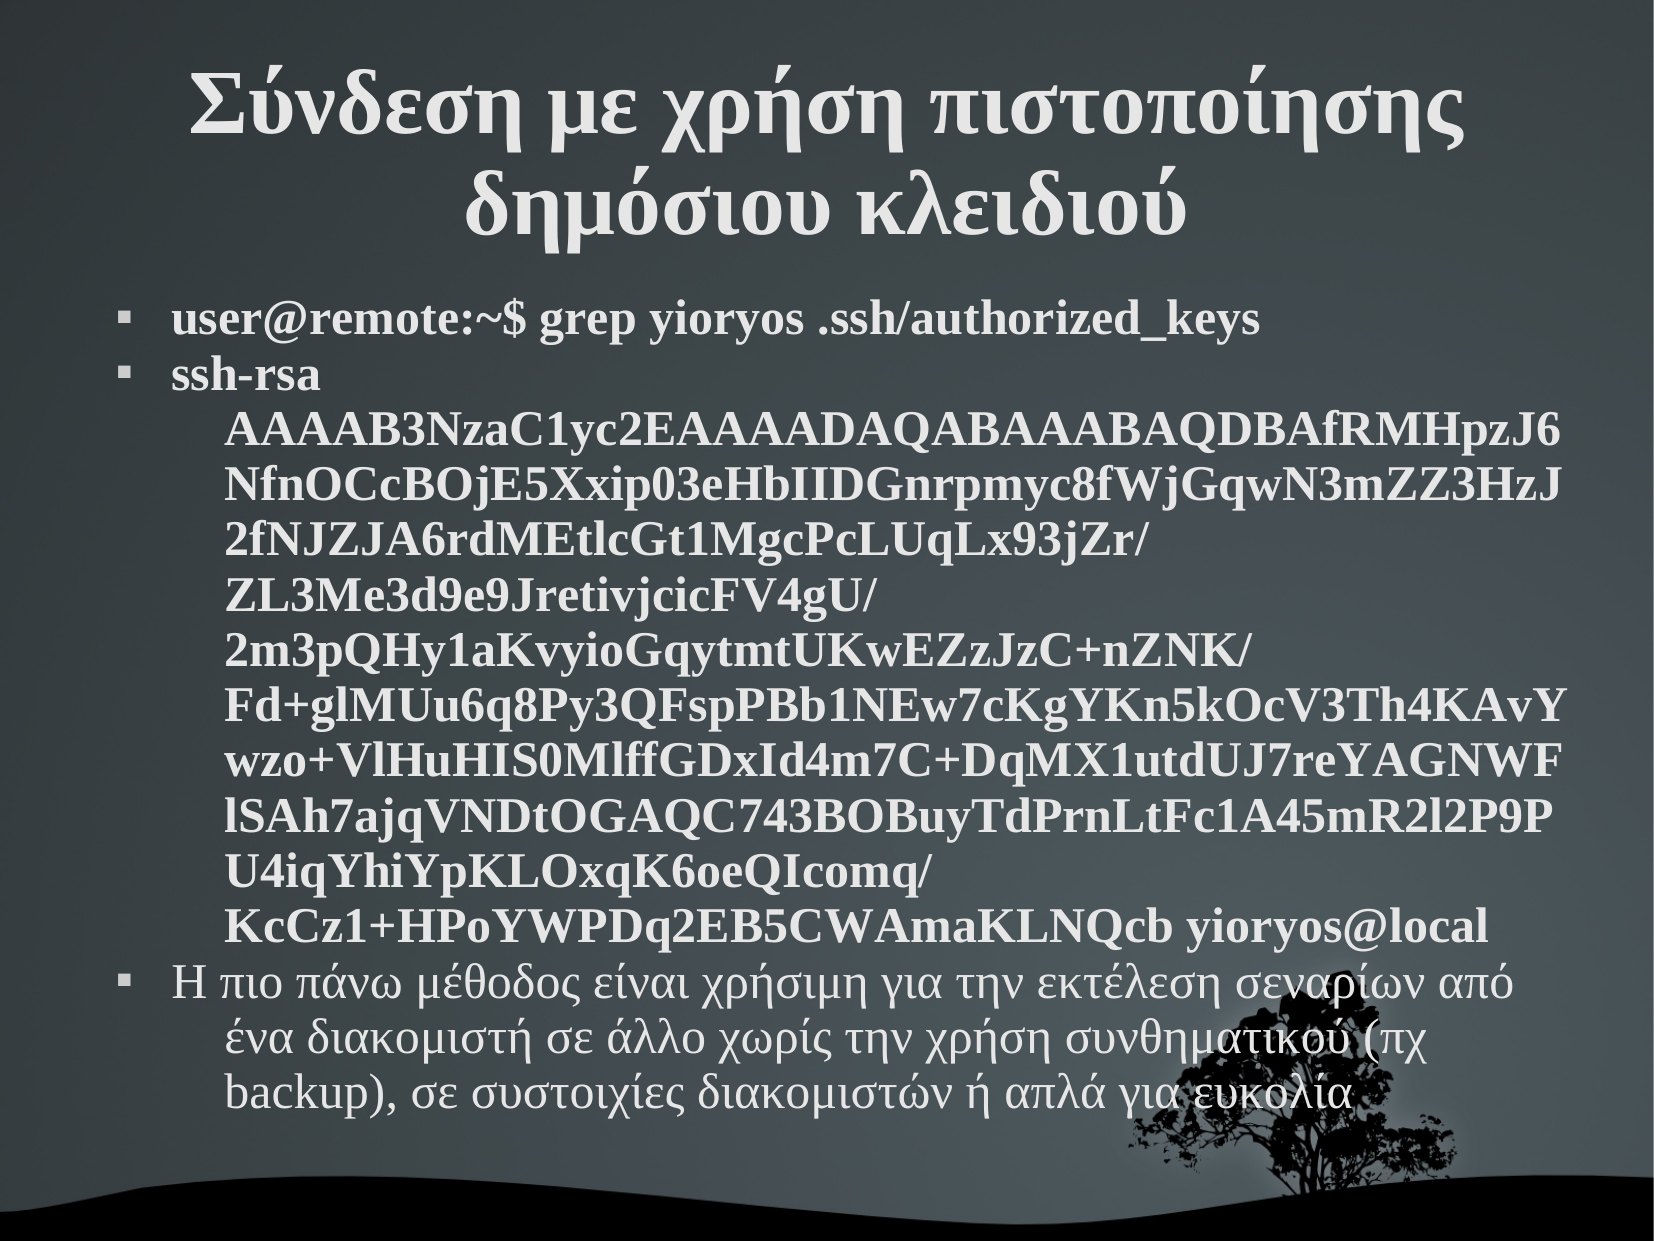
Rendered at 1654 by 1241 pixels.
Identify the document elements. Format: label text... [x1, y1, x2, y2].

picture [0, 0, 1654, 1241]
list user@remote:~$ grep yioryos .ssh/authorized_keys ssh-rsa AAAAB3NzaC1yc2EAAAADAQABAAABAQDBAfRMHpzJ6NfnOCcBOjE5Xxip03eHbIIDGnrpmyc8fWjGqwN3mZZ3HzJ2fNJZJA6rdMEtlcGt1MgcPcLUqLx93jZr/ZL3Me3d9e9JretivjcicFV4gU/2m3pQHy1aKvyioGqytmtUKwEZzJzC+nZNK/Fd+glMUu6q8Py3QFspPBb1NEw7cKgYKn5kOcV3Th4KAvYwzo+VlHuHIS0MlffGDxId4m7C+DqMX1utdUJ7reYAGNWFlSAh7ajqVNDtOGAQC743BOBuyTdPrnLtFc1A45mR2l2P9PU4iqYhiYpKLOxqK6oeQIcomq/KcCz1+HPoYWPDq2EB5CWAmaKLNQcb yioryos@local Η πιο πάνω μέθοδος είναι χρήσιμη για την εκτέλεση σεναρίων από ένα διακομιστή σε άλλο χωρίς την χρήση συνθηματικού (πχ backup), σε συστοιχίες διακομιστών ή απλά για ευκολία [82, 290, 1571, 1190]
title Σύνδεση με χρήση πιστοποίησης δημόσιου κλειδιού [82, 33, 1571, 273]
